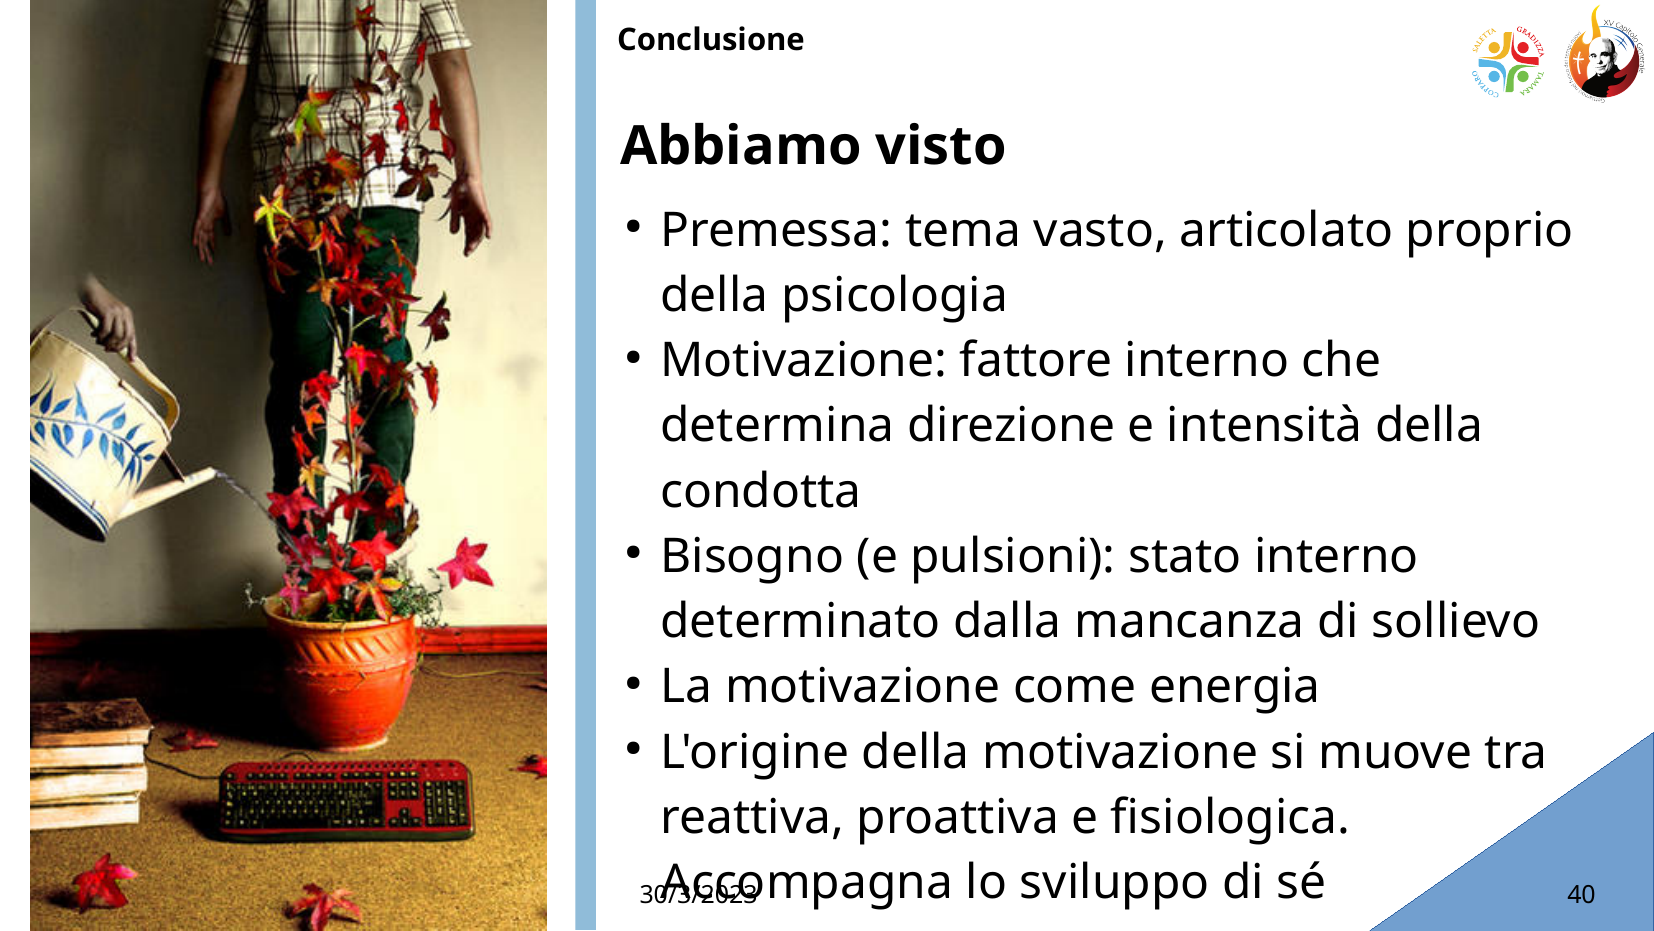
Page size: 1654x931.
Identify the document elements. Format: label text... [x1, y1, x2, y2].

picture [1563, 4, 1646, 103]
title Abbiamo visto [620, 106, 1617, 178]
text_box Conclusione [602, 9, 1335, 63]
subtitle Premessa: tema vasto, articolato proprio della psicologia Motivazione: fattore interno che determina direzione e intensità della condotta Bisogno (e pulsioni): stato interno determinato dalla mancanza di sollievo La motivazione come energia L'origine della motivazione si muove tra reattiva, proattiva e fisiologica. Accompagna lo sviluppo di sé [624, 194, 1602, 839]
picture [30, 0, 547, 931]
